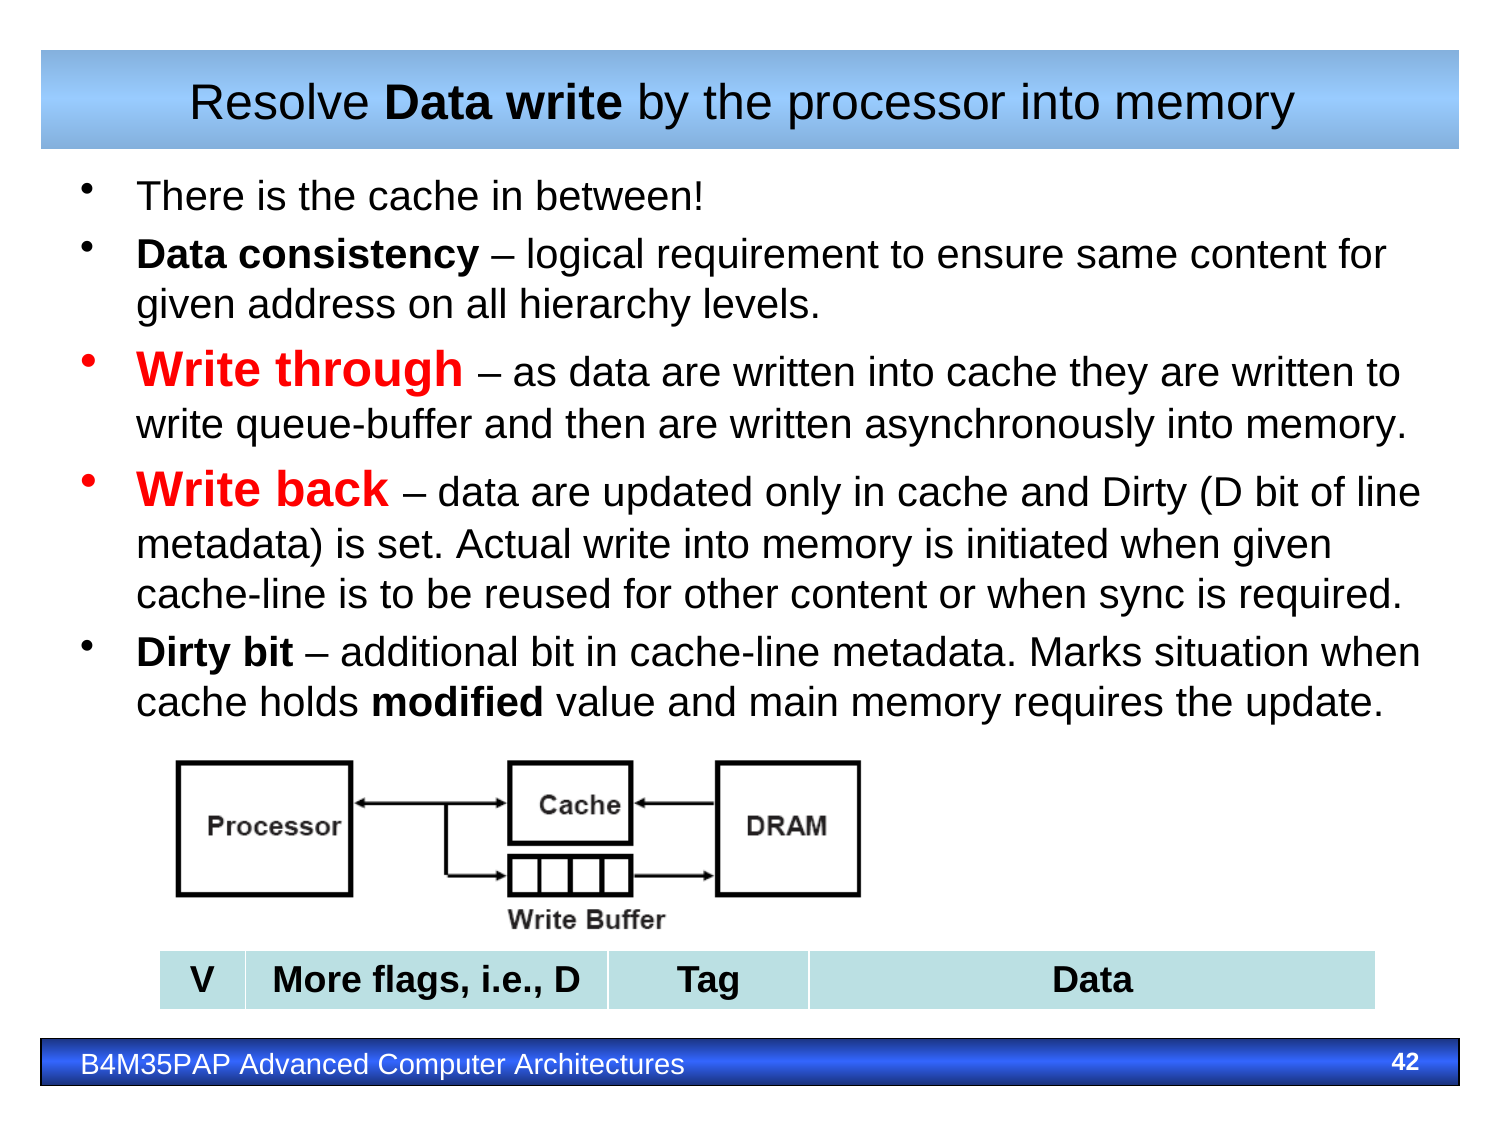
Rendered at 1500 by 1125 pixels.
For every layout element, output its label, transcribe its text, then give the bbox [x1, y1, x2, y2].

table_header Data [810, 951, 1375, 1009]
picture [147, 742, 894, 941]
table_header Tag [609, 951, 808, 1009]
title Resolve Data write by the processor into memory [41, 50, 1459, 149]
table_header V [160, 951, 245, 1009]
list There is the cache in between! Data consistency – logical requirement to ensure same content for given address on all hierarchy levels. Write through – as data are written into cache they are written to write queue-buffer and then are written asynchronously into memory. Write back – data are updated only in cache and Dirty (D bit of line metadata) is set. Actual write into memory is initiated when given cache-line is to be reused for other content or when sync is required. Dirty bit – additional bit in cache-line metadata. Marks situation when cache holds modified value and main memory requires the update. [64, 160, 1465, 735]
table_header More flags, i.e., D [246, 951, 607, 1009]
